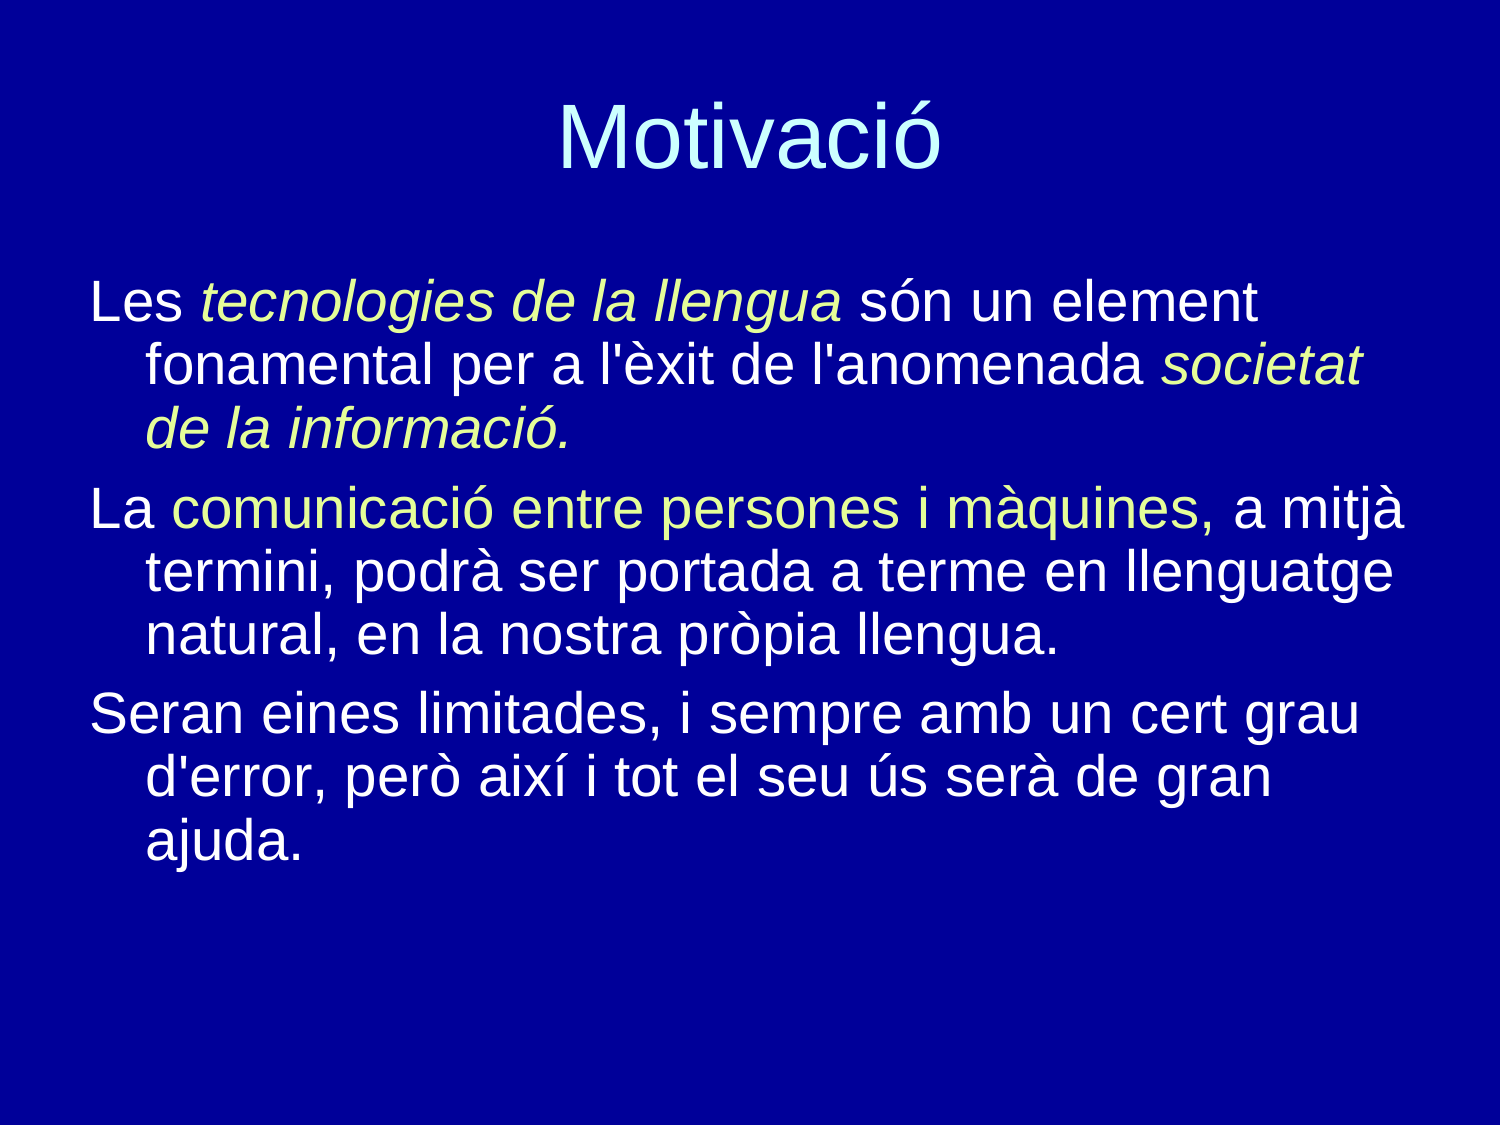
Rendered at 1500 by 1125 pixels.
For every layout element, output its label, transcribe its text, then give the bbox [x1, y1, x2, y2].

list Les tecnologies de la llengua són un element fonamental per a l'èxit de l'anomenada societat de la informació. La comunicació entre persones i màquines, a mitjà termini, podrà ser portada a terme en llenguatge natural, en la nostra pròpia llengua. Seran eines limitades, i sempre amb un cert grau d'error, però així i tot el seu ús serà de gran ajuda. [75, 262, 1426, 1006]
title Motivació [75, 45, 1426, 233]
